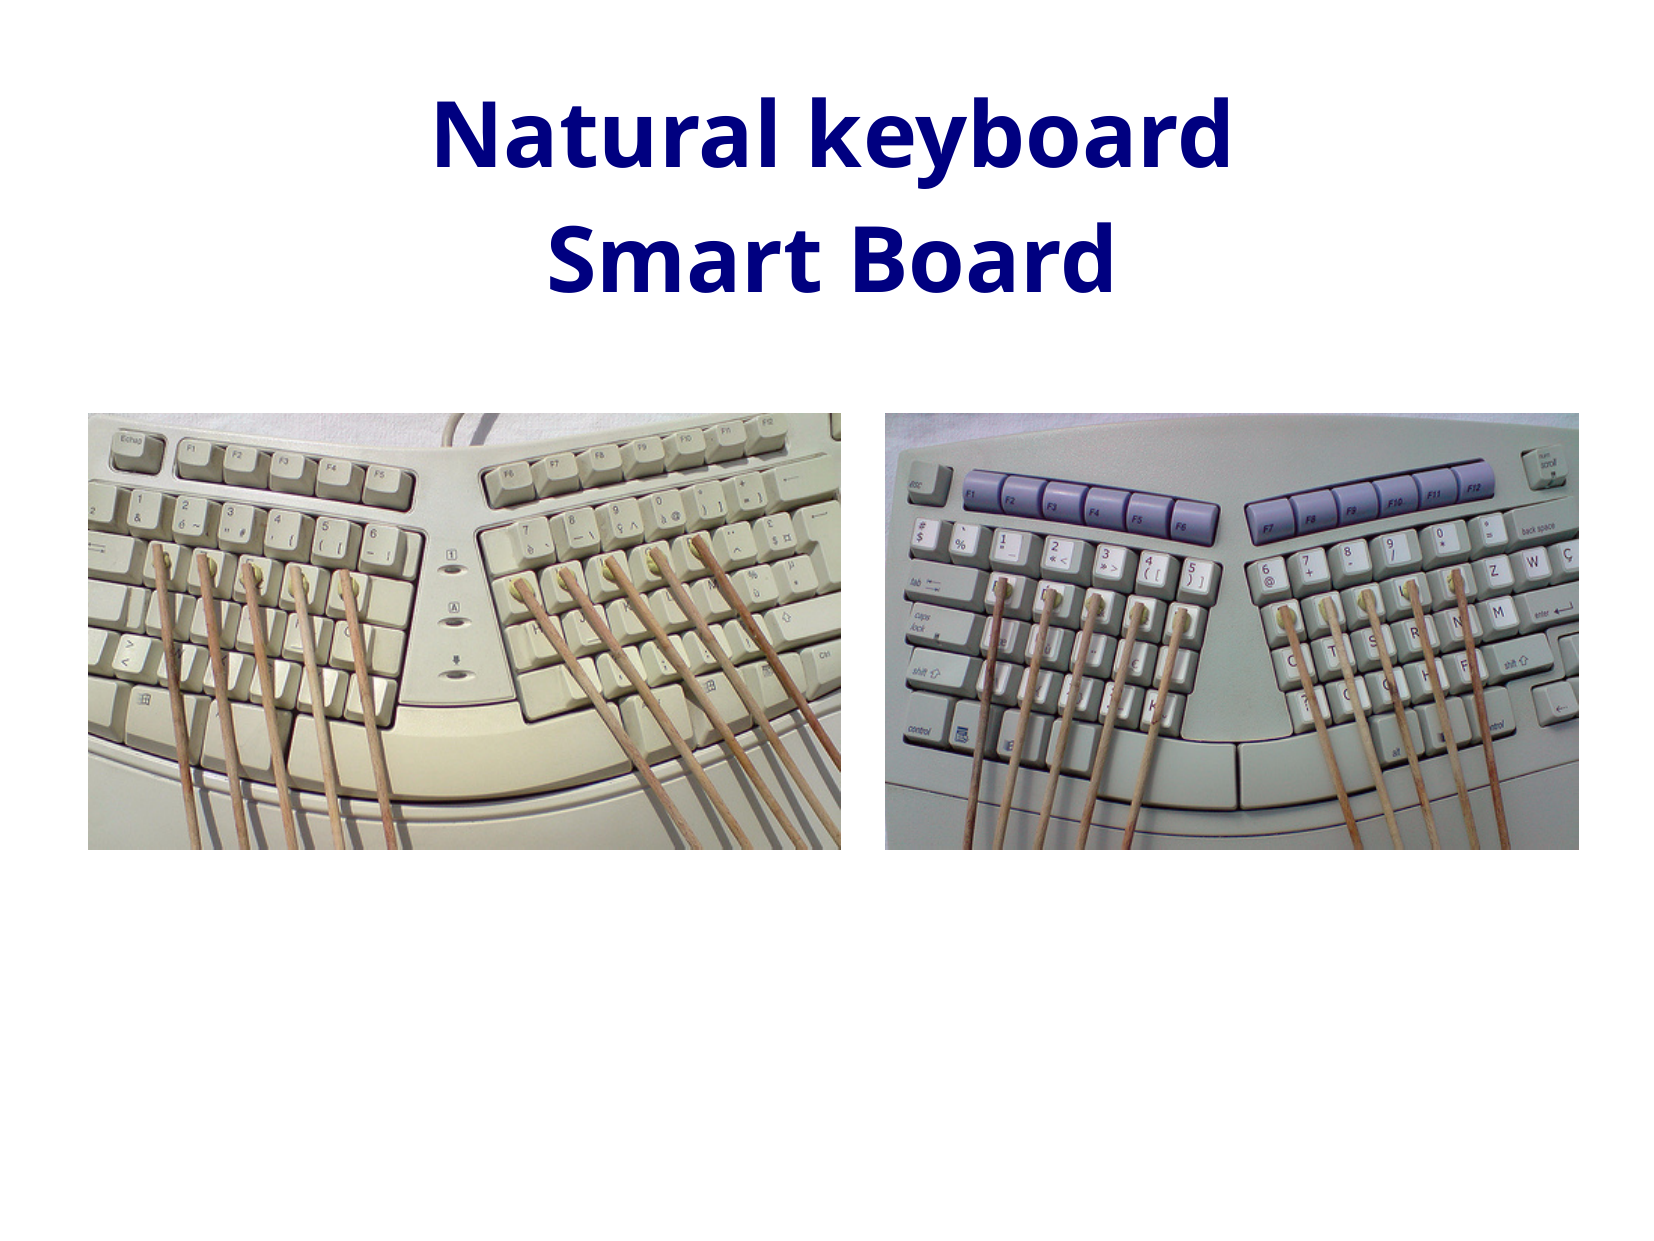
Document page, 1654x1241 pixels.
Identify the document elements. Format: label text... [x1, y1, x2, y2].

picture [88, 413, 841, 850]
picture [885, 413, 1579, 850]
title Natural keyboard Smart Board [88, 59, 1577, 330]
